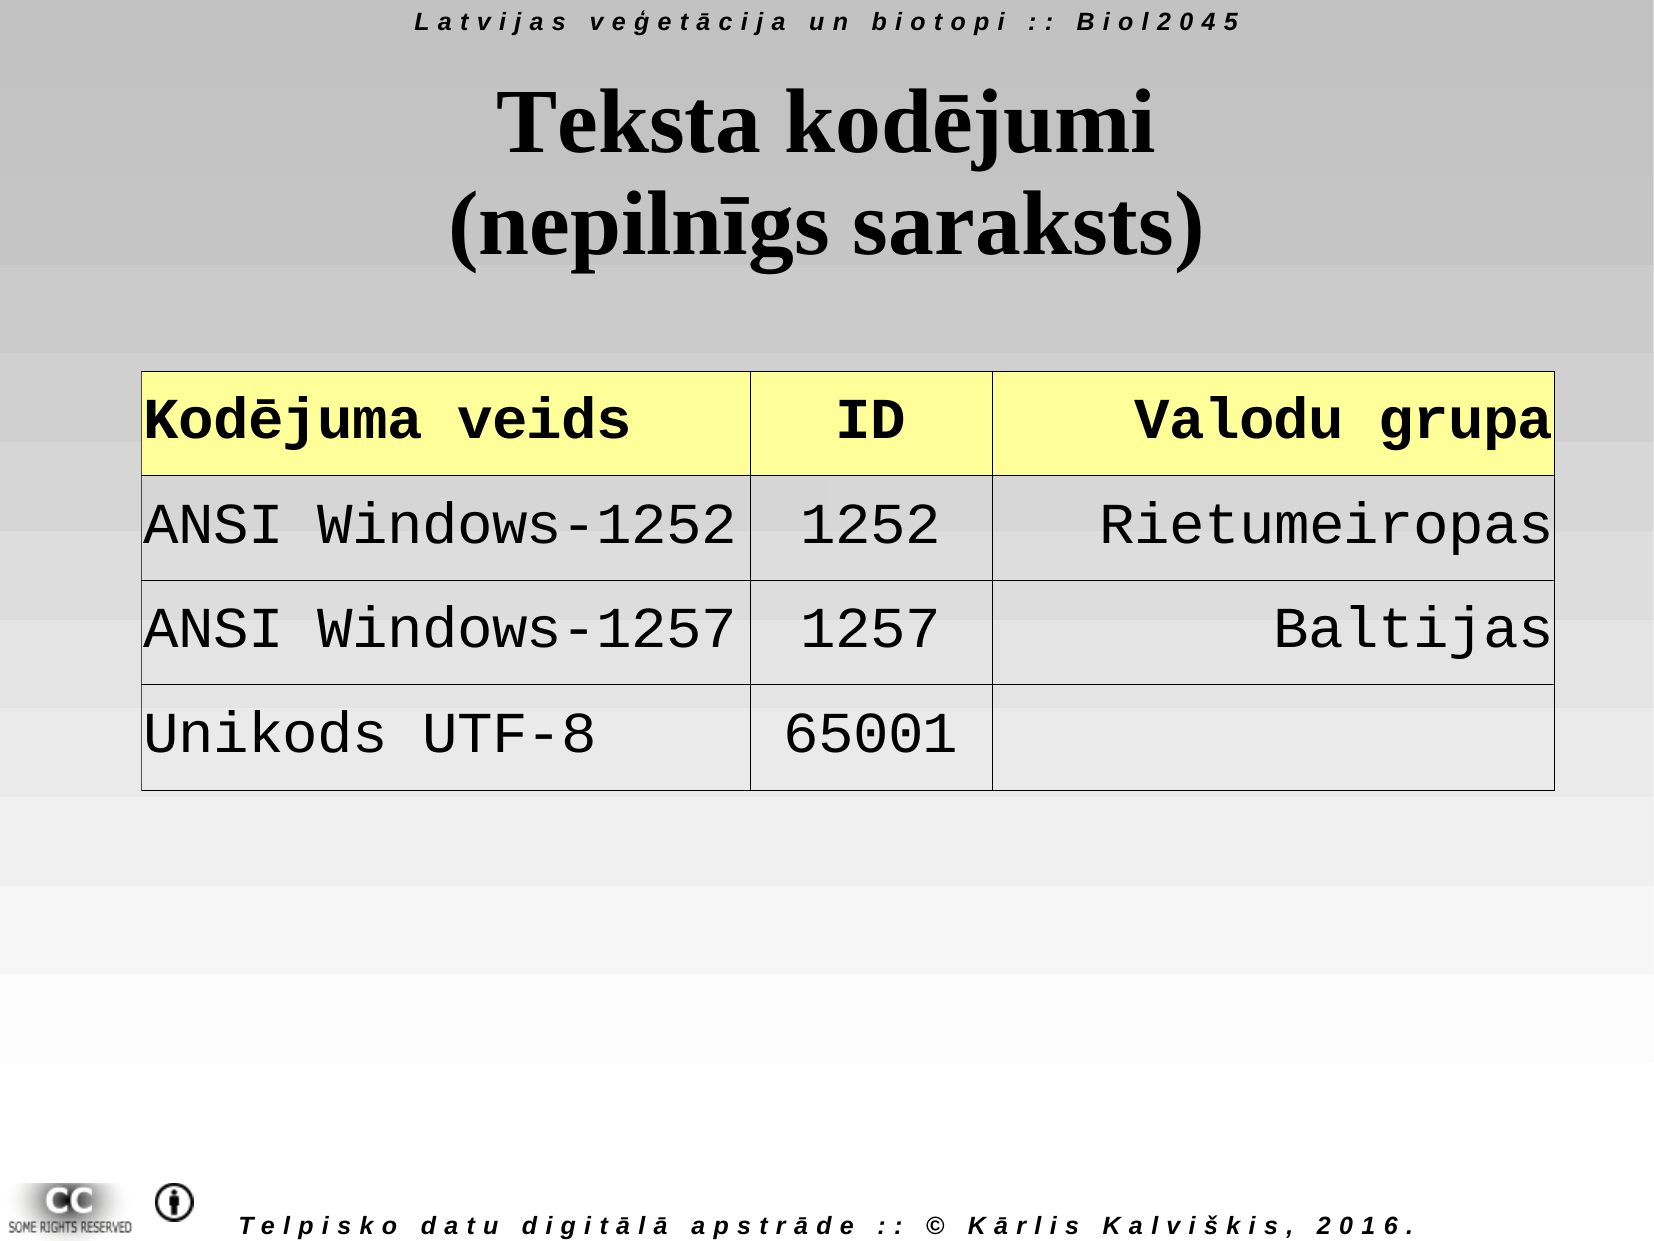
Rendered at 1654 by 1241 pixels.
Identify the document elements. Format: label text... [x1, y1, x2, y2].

title Teksta kodējumi (nepilnīgs saraksts) [29, 49, 1625, 296]
picture [0, 0, 1654, 1241]
chart [141, 370, 1558, 1107]
